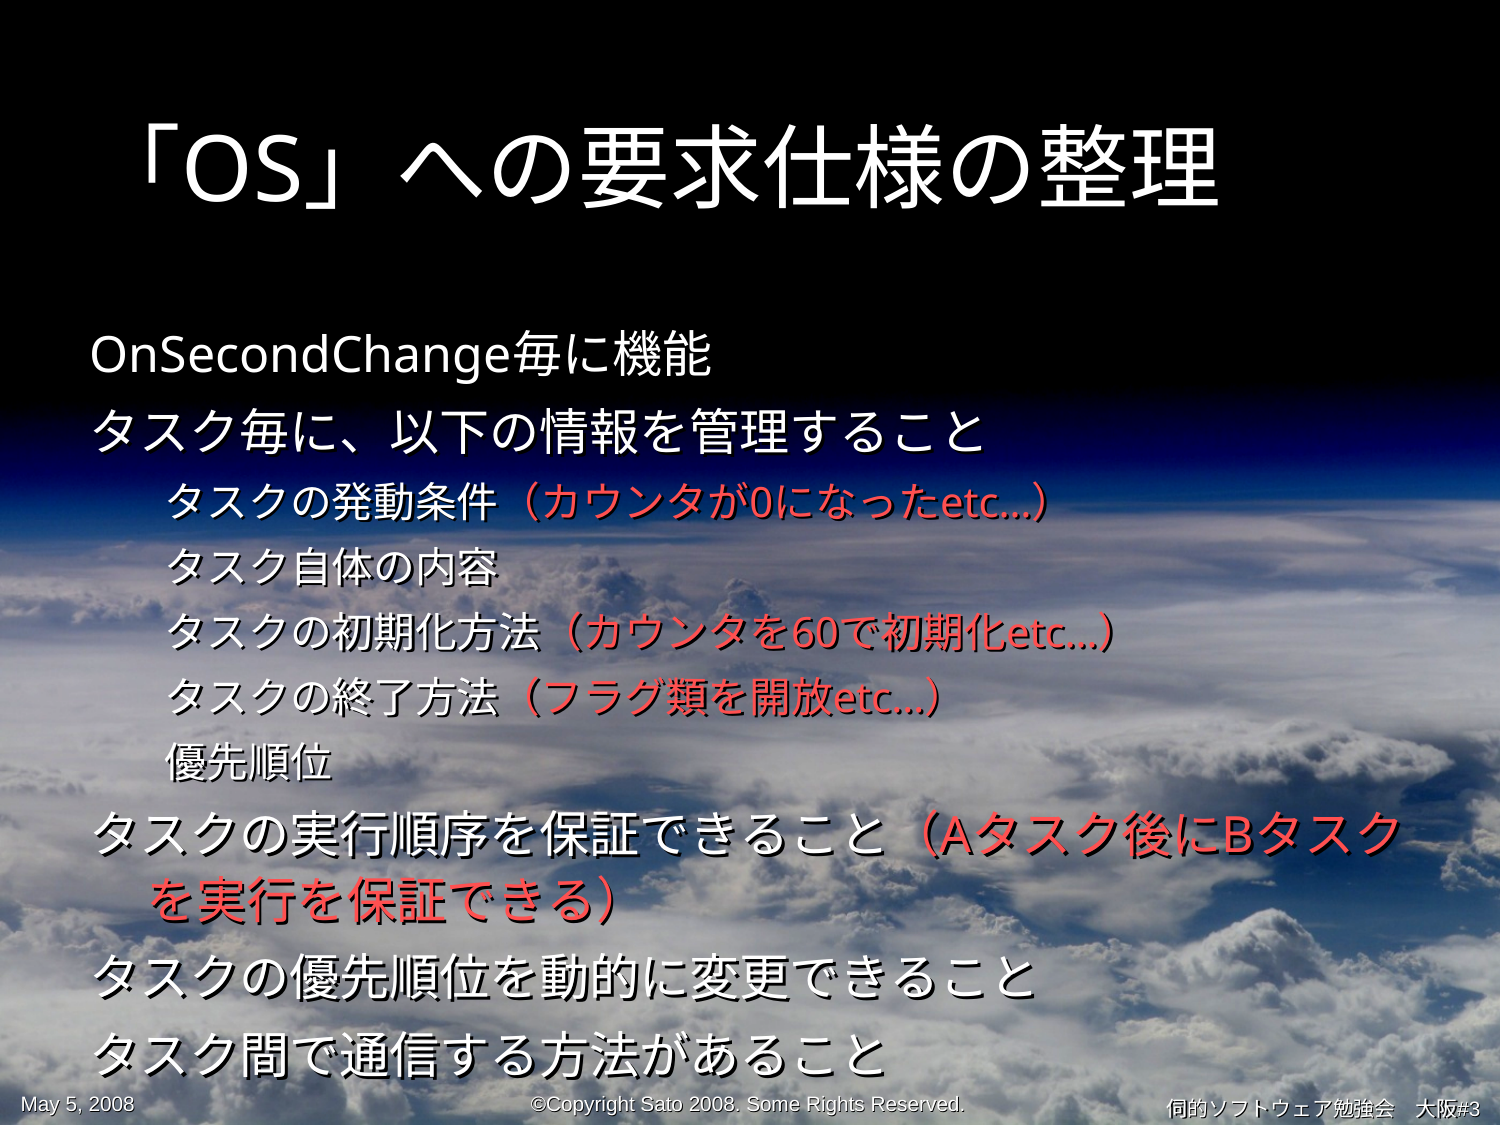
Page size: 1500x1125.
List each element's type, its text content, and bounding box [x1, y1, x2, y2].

title 「OS」への要求仕様の整理 [75, 47, 1426, 276]
list OnSecondChange毎に機能 タスク毎に、以下の情報を管理すること タスクの発動条件（カウンタが0になったetc…） タスク自体の内容 タスクの初期化方法（カウンタを60で初期化etc…） タスクの終了方法（フラグ類を開放etc…） 優先順位 タスクの実行順序を保証できること（Aタスク後にBタスクを実行を保証できる） タスクの優先順位を動的に変更できること タスク間で通信する方法があること [75, 312, 1426, 993]
